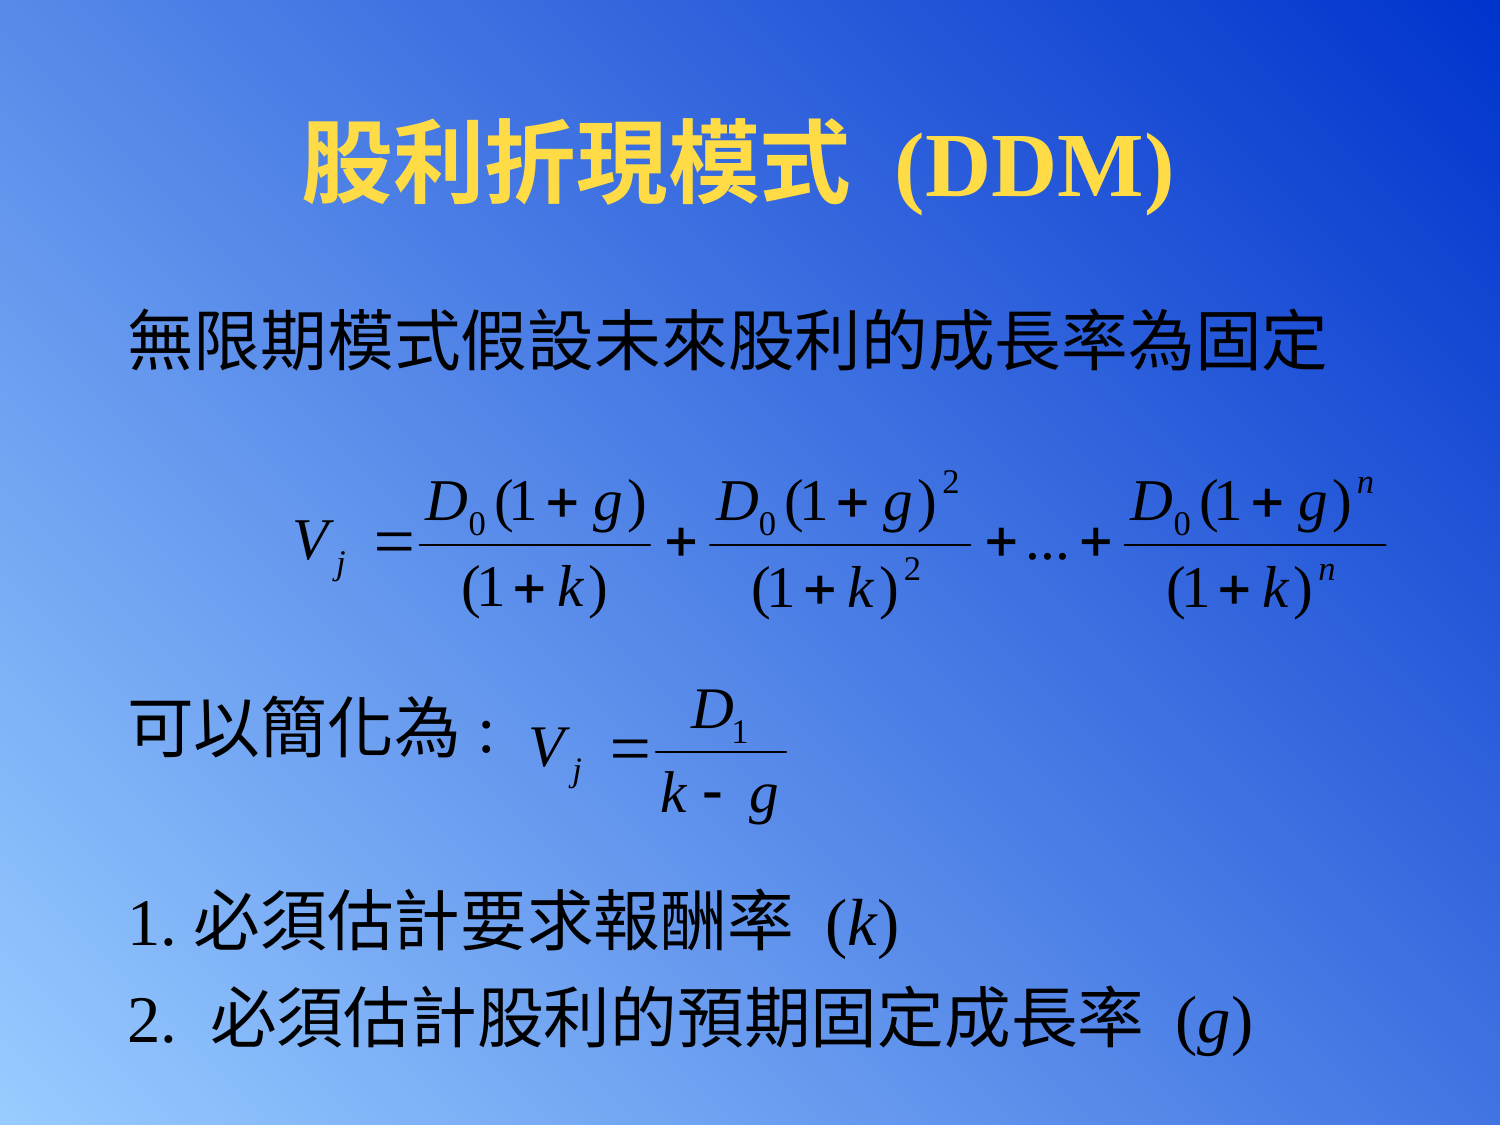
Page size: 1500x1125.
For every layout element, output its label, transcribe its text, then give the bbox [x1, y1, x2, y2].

chart [289, 456, 1400, 634]
title 股利折現模式 (DDM) [41, 66, 1436, 254]
chart [525, 668, 797, 836]
list 無限期模式假設未來股利的成長率為固定 可以簡化為: 1.必須估計要求報酬率 (k) 2. 必須估計股利的預期固定成長率 (g) [112, 290, 1436, 1071]
